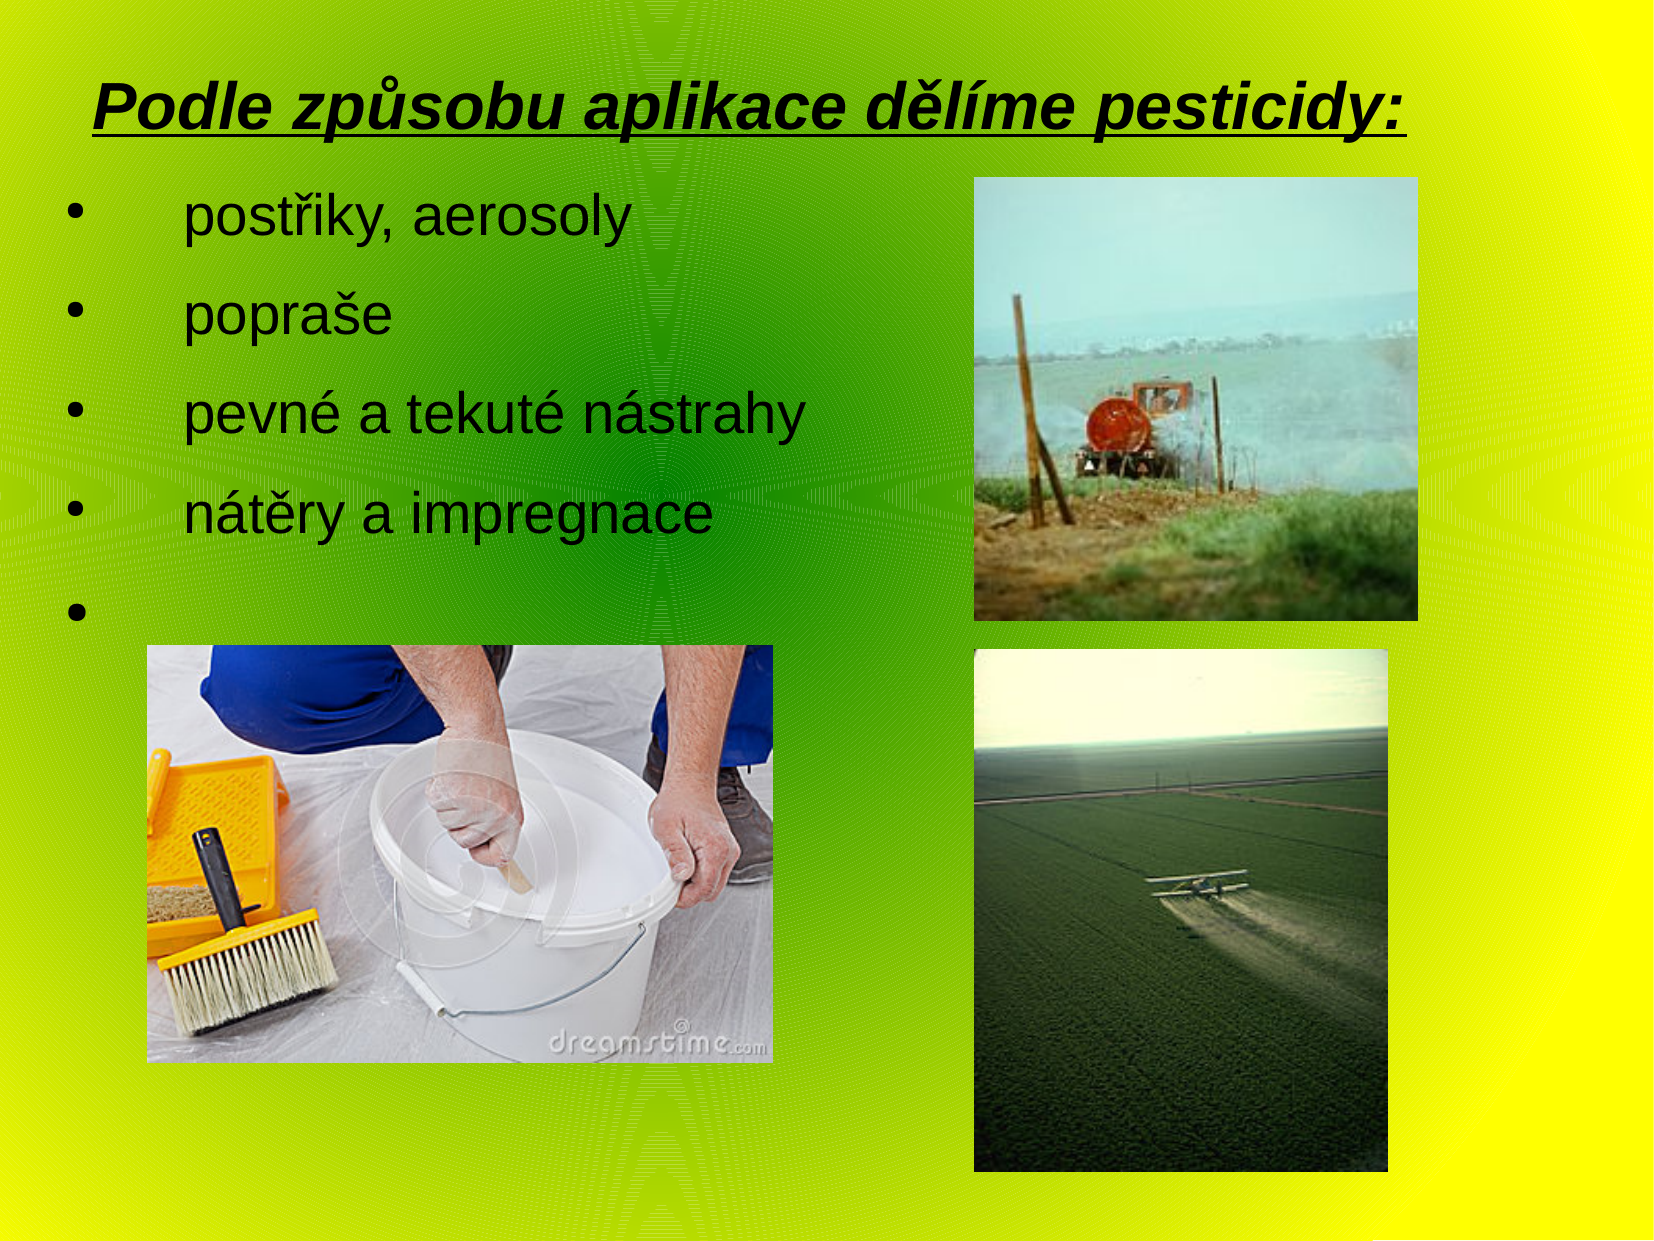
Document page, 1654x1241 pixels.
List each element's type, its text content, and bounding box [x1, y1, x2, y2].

picture [974, 649, 1388, 1172]
title Podle způsobu aplikace dělíme pesticidy: [0, 0, 1489, 207]
picture [147, 645, 773, 1063]
list postřiky, aerosoly popraše pevné a tekuté nástrahy nátěry a impregnace [29, 177, 1518, 996]
picture [974, 177, 1418, 621]
